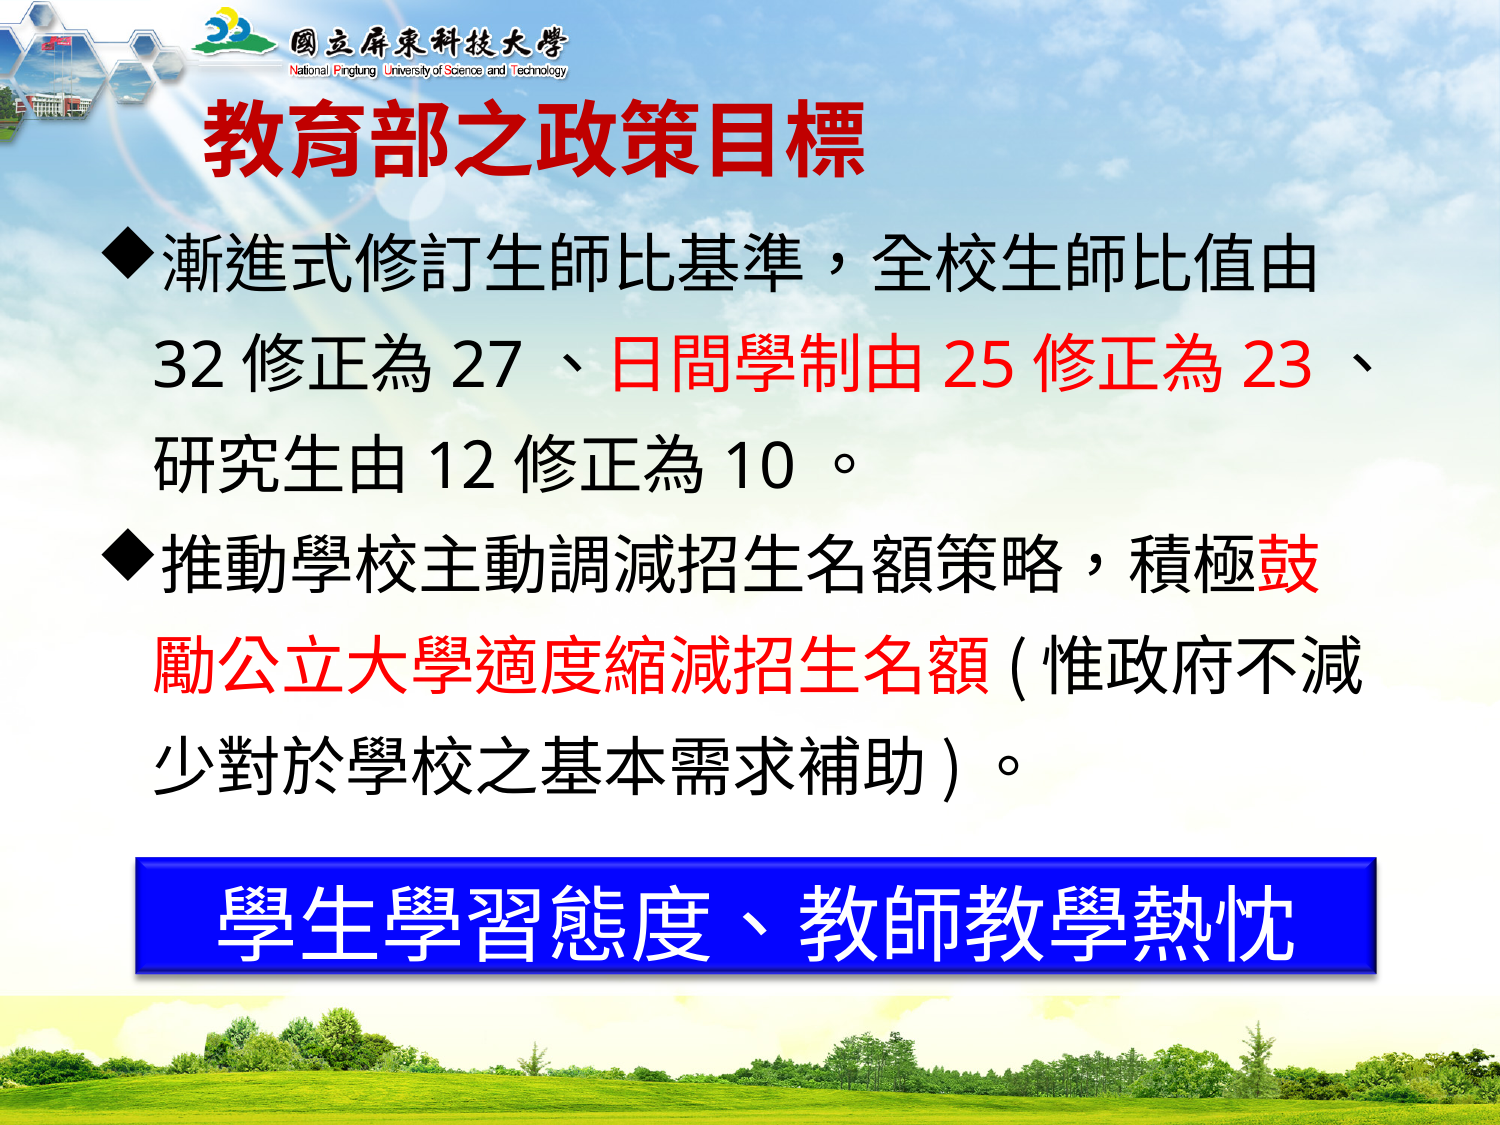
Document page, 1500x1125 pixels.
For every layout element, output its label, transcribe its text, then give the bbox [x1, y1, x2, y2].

text_box 學生學習態度、教師教學熱忱 [135, 857, 1377, 988]
list 漸進式修訂生師比基準，全校生師比值由32修正為27、日間學制由25修正為23、研究生由12修正為10。 推動學校主動調減招生名額策略，積極鼓勵公立大學適度縮減招生名額(惟政府不減少對於學校之基本需求補助)。 [88, 184, 1377, 835]
title 教育部之政策目標 [194, 78, 1081, 184]
picture [0, 0, 1500, 1125]
